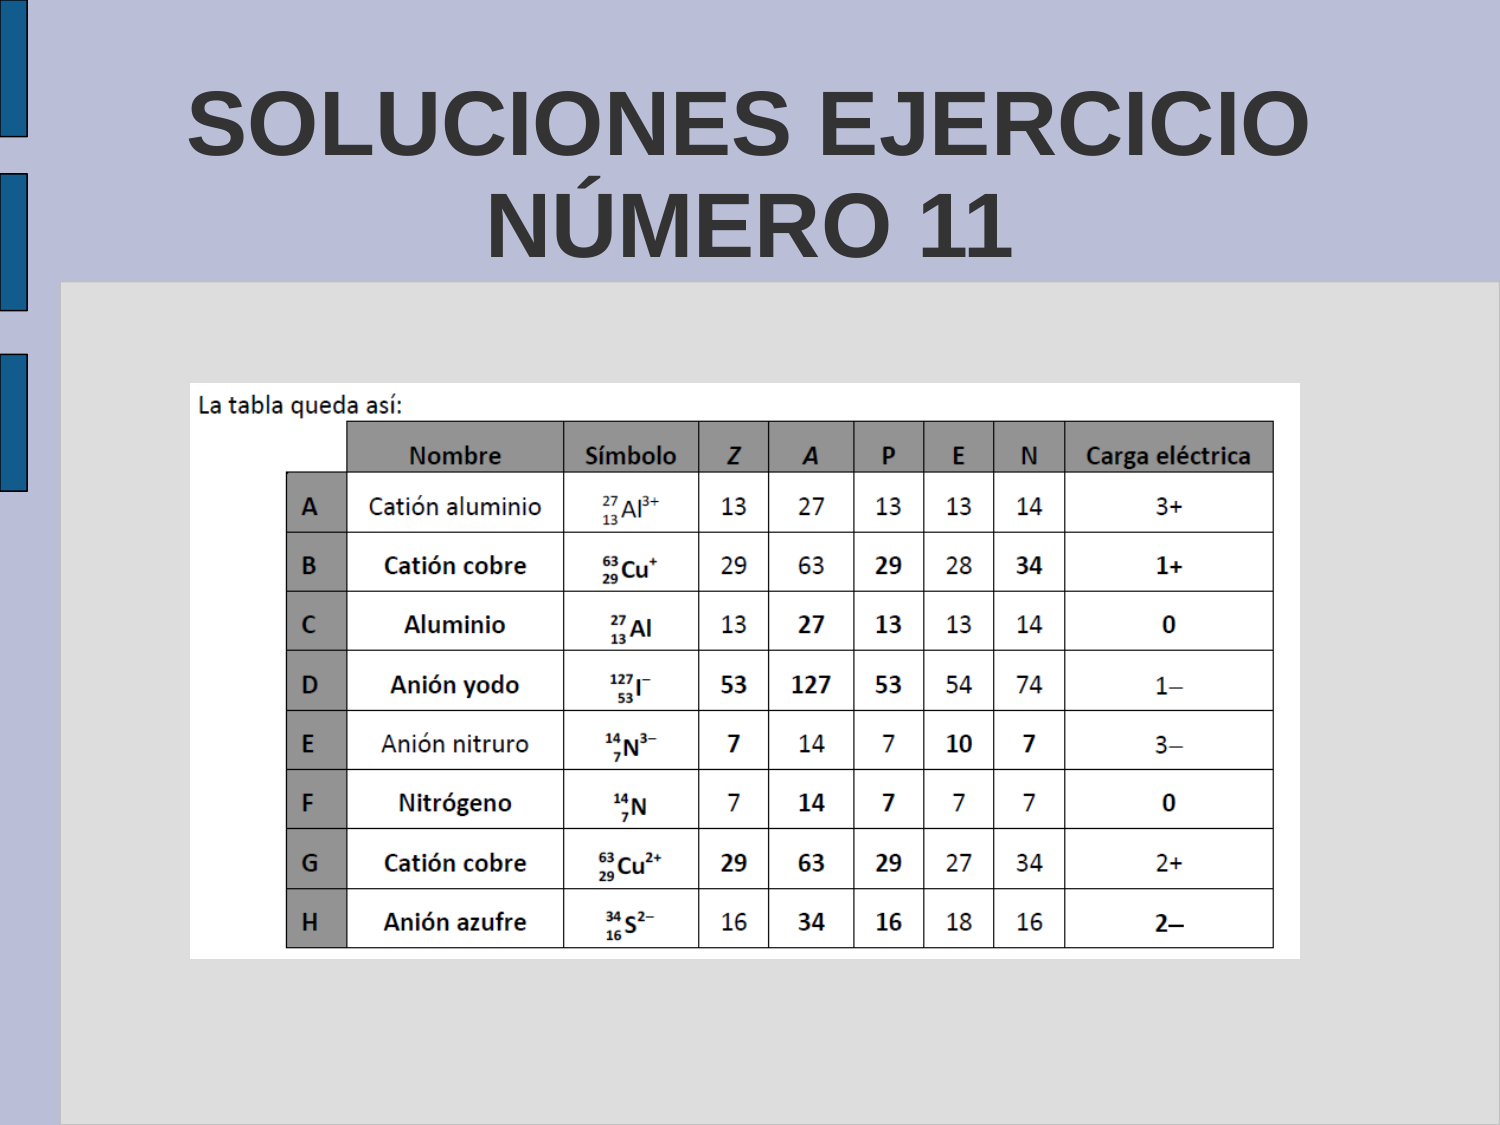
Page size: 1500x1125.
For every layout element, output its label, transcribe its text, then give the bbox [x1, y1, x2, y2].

picture [190, 383, 1300, 960]
title SOLUCIONES EJERCICIO NÚMERO 11 [110, 73, 1391, 279]
